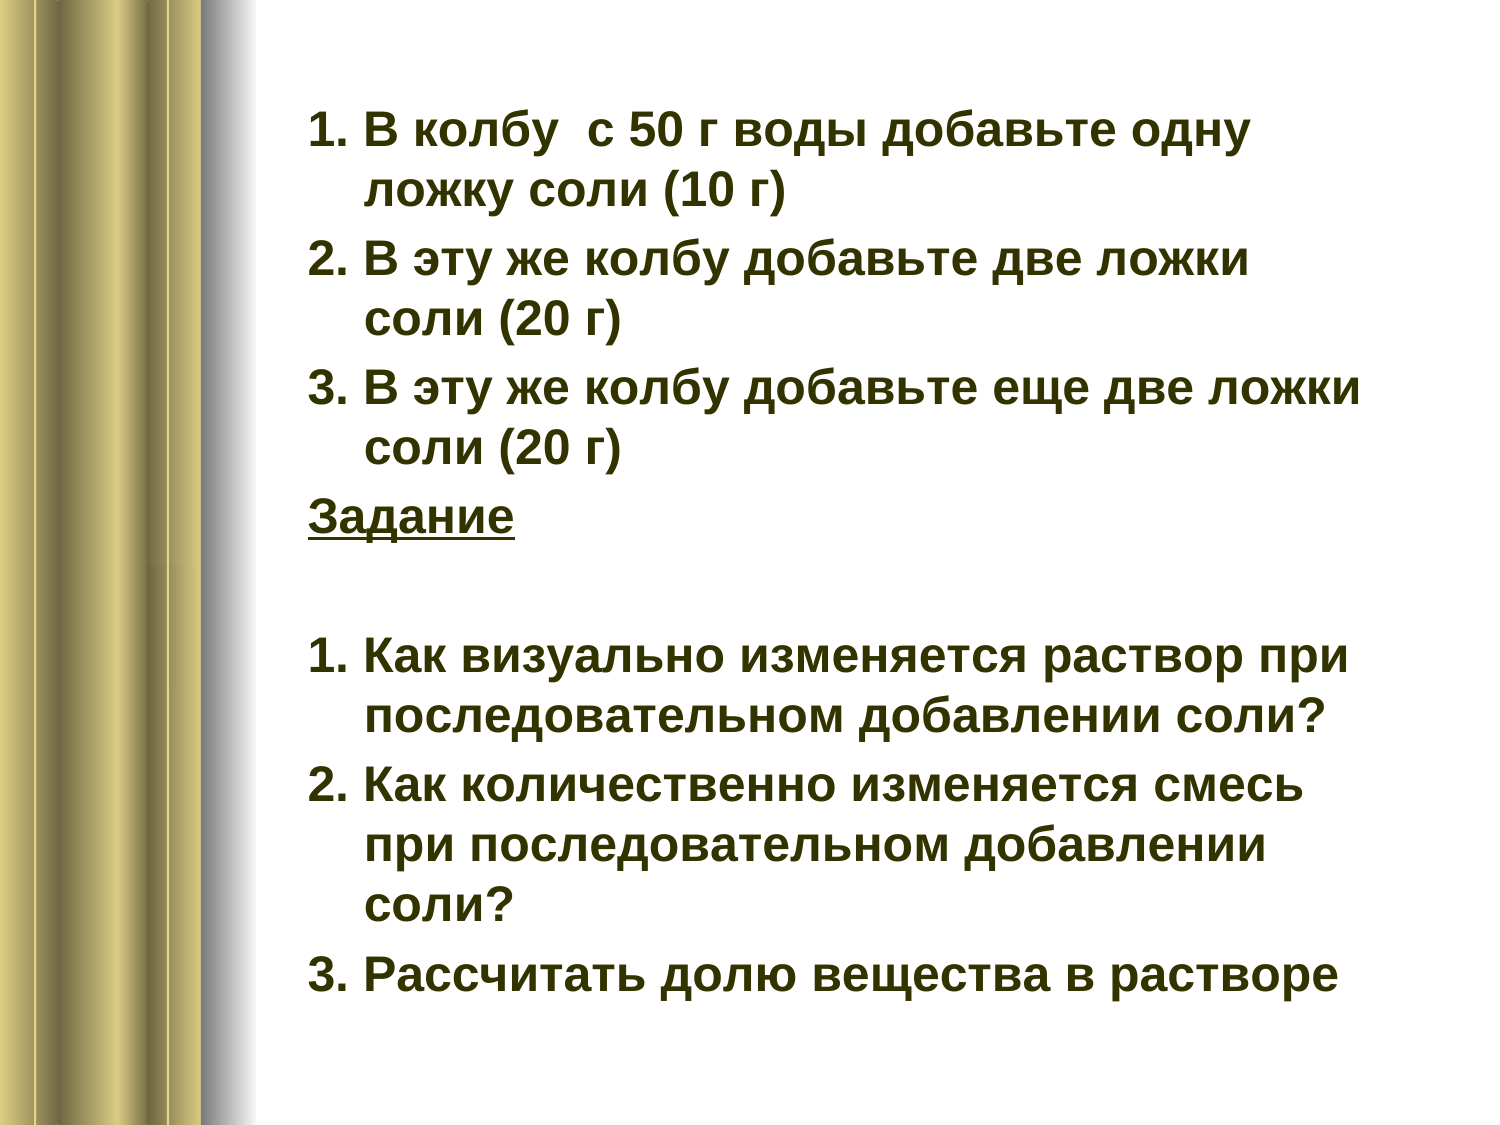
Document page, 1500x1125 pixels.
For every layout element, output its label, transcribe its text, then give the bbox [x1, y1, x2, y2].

list 1. В колбу с 50 г воды добавьте одну ложку соли (10 г) 2. В эту же колбу добавьте две ложки соли (20 г) 3. В эту же колбу добавьте еще две ложки соли (20 г) Задание 1. Как визуально изменяется раствор при последовательном добавлении соли? 2. Как количественно изменяется смесь при последовательном добавлении соли? 3. Рассчитать долю вещества в растворе [236, 88, 1388, 967]
